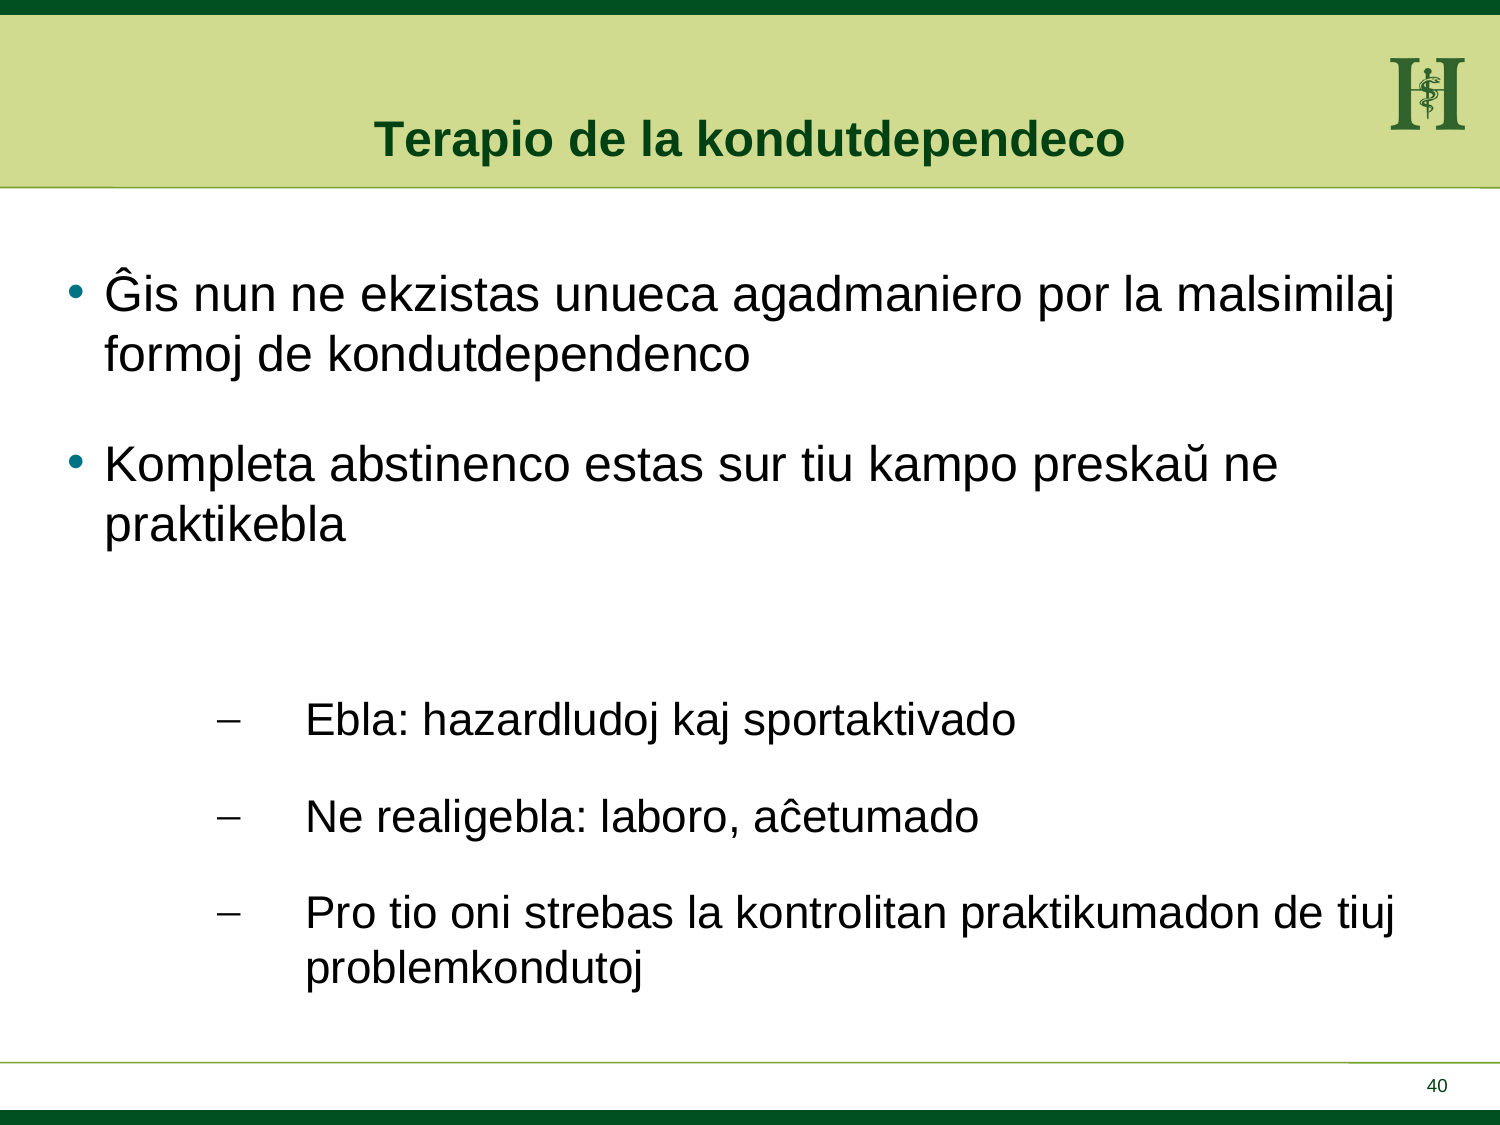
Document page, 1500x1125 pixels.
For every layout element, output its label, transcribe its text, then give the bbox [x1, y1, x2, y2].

picture [0, 15, 1500, 186]
title Terapio de la kondutdependeco [52, 24, 1448, 174]
list Ĝis nun ne ekzistas unueca agadmaniero por la malsimilaj formoj de kondutdependenco Kompleta abstinenco estas sur tiu kampo preskaŭ ne praktikebla Ebla: hazardludoj kaj sportaktivado Ne realigebla: laboro, aĉetumado Pro tio oni strebas la kontrolitan praktikumadon de tiuj problemkondutoj [52, 253, 1447, 1125]
